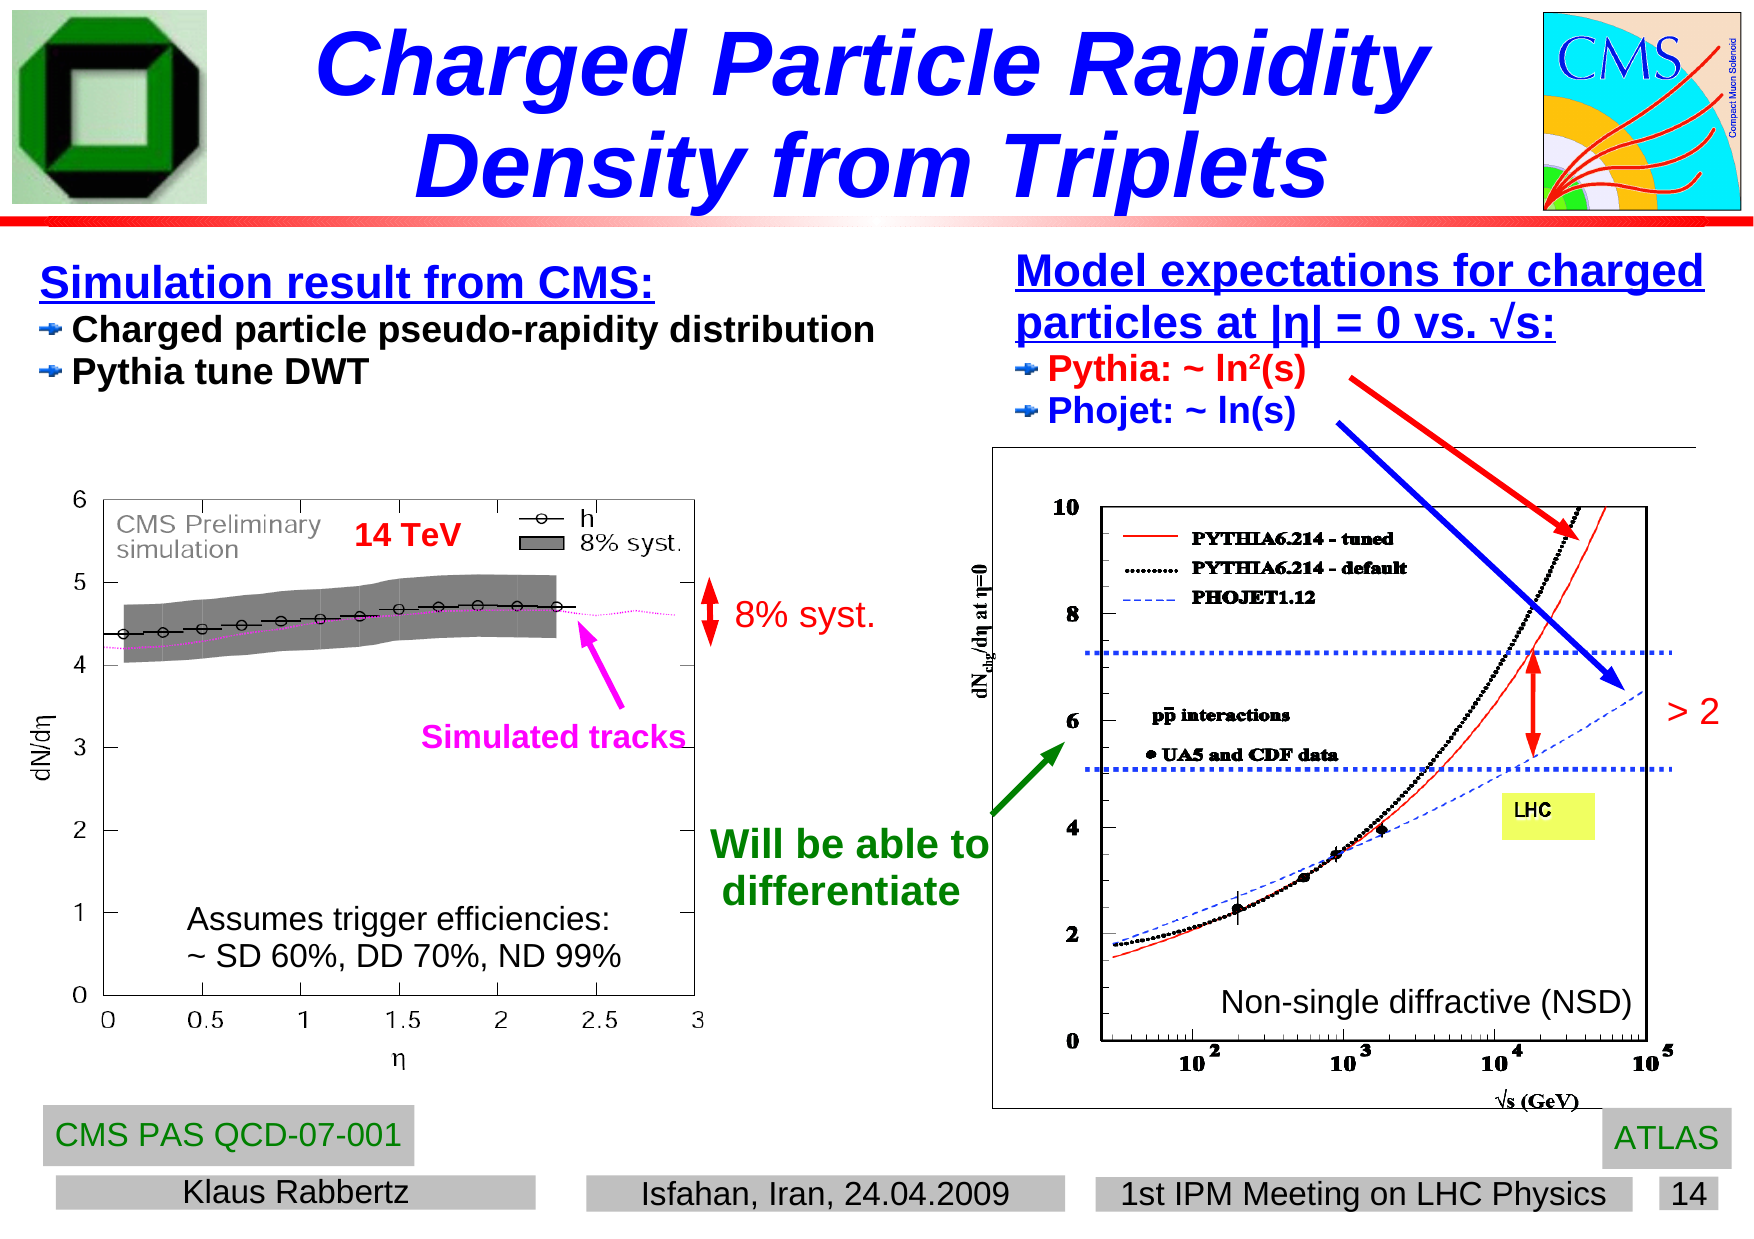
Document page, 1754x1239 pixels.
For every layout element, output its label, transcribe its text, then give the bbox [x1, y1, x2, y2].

picture [1542, 11, 1742, 211]
picture [960, 437, 1696, 1114]
picture [22, 479, 714, 1078]
text_box Will be able to differentiate [698, 809, 1003, 929]
text_box 14 TeV [342, 504, 474, 567]
text_box CMS PAS QCD-07-001 [43, 1105, 415, 1167]
text_box 8% syst. [722, 582, 888, 648]
text_box Non-single diffractive (NSD) [1208, 971, 1646, 1033]
text_box ATLAS [1602, 1107, 1732, 1169]
picture [12, 10, 207, 204]
text_box Model expectations for charged particles at |η| = 0 vs. √s: Pythia: ~ ln2(s) Phojet: ~ ln(s) [1003, 233, 1718, 450]
title Charged Particle Rapidity Density from Triplets [220, 11, 1525, 218]
text_box Assumes trigger efficiencies: ~ SD 60%, DD 70%, ND 99% [175, 888, 635, 987]
text_box Simulated tracks [409, 706, 699, 769]
text_box Simulation result from CMS: Charged particle pseudo-rapidity distribution Pythia tune DWT [27, 245, 915, 408]
text_box > 2 [1644, 678, 1732, 745]
